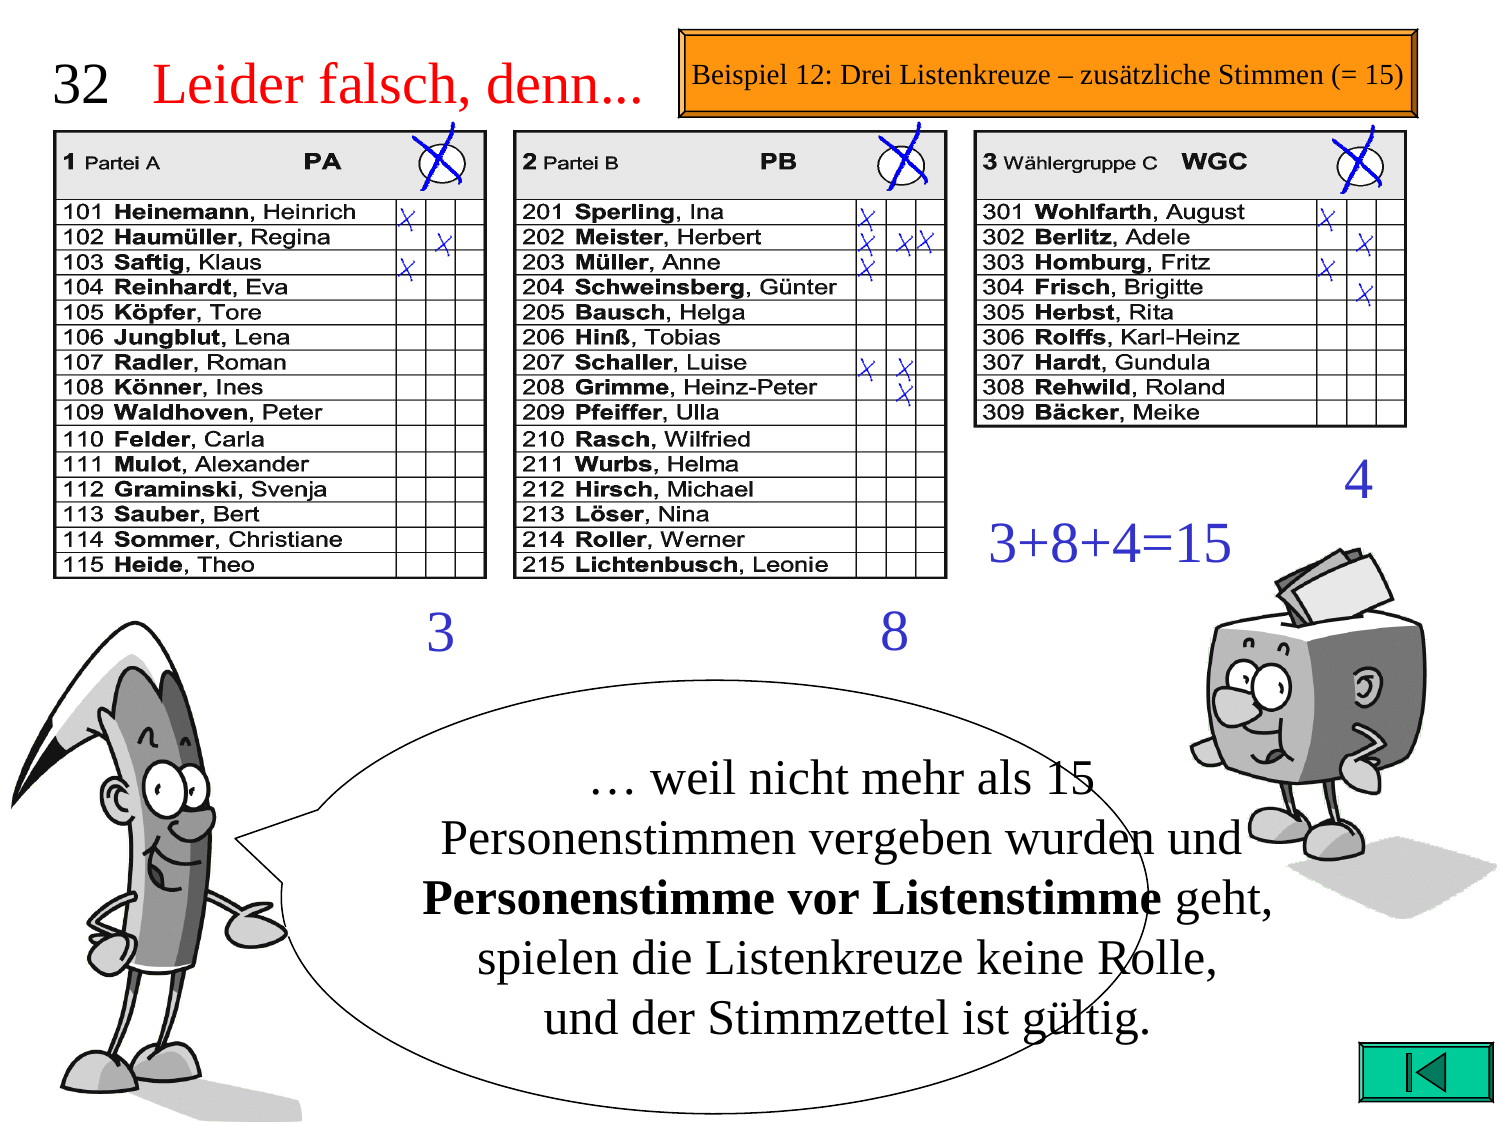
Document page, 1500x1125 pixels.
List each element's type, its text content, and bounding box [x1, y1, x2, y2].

text_box 32 [37, 37, 163, 138]
text_box Leider falsch, denn... [163, 37, 1463, 138]
picture [53, 119, 1497, 920]
picture [4, 608, 302, 1122]
text_box Beispiel 12: Drei Listenkreuze – zusätzliche Stimmen (= 15) [685, 36, 1411, 111]
text_box 4 [1330, 432, 1431, 508]
text_box 3 [411, 585, 513, 661]
text_box 3+8+4=15 [973, 496, 1361, 572]
text_box … weil nicht mehr als 15 Personenstimmen vergeben wurden und Personenstimme vor Listenstimme geht, spielen die Listenkreuze keine Rolle, und der Stimmzettel ist gültig. [302, 680, 1149, 1114]
text_box 8 [866, 584, 967, 660]
